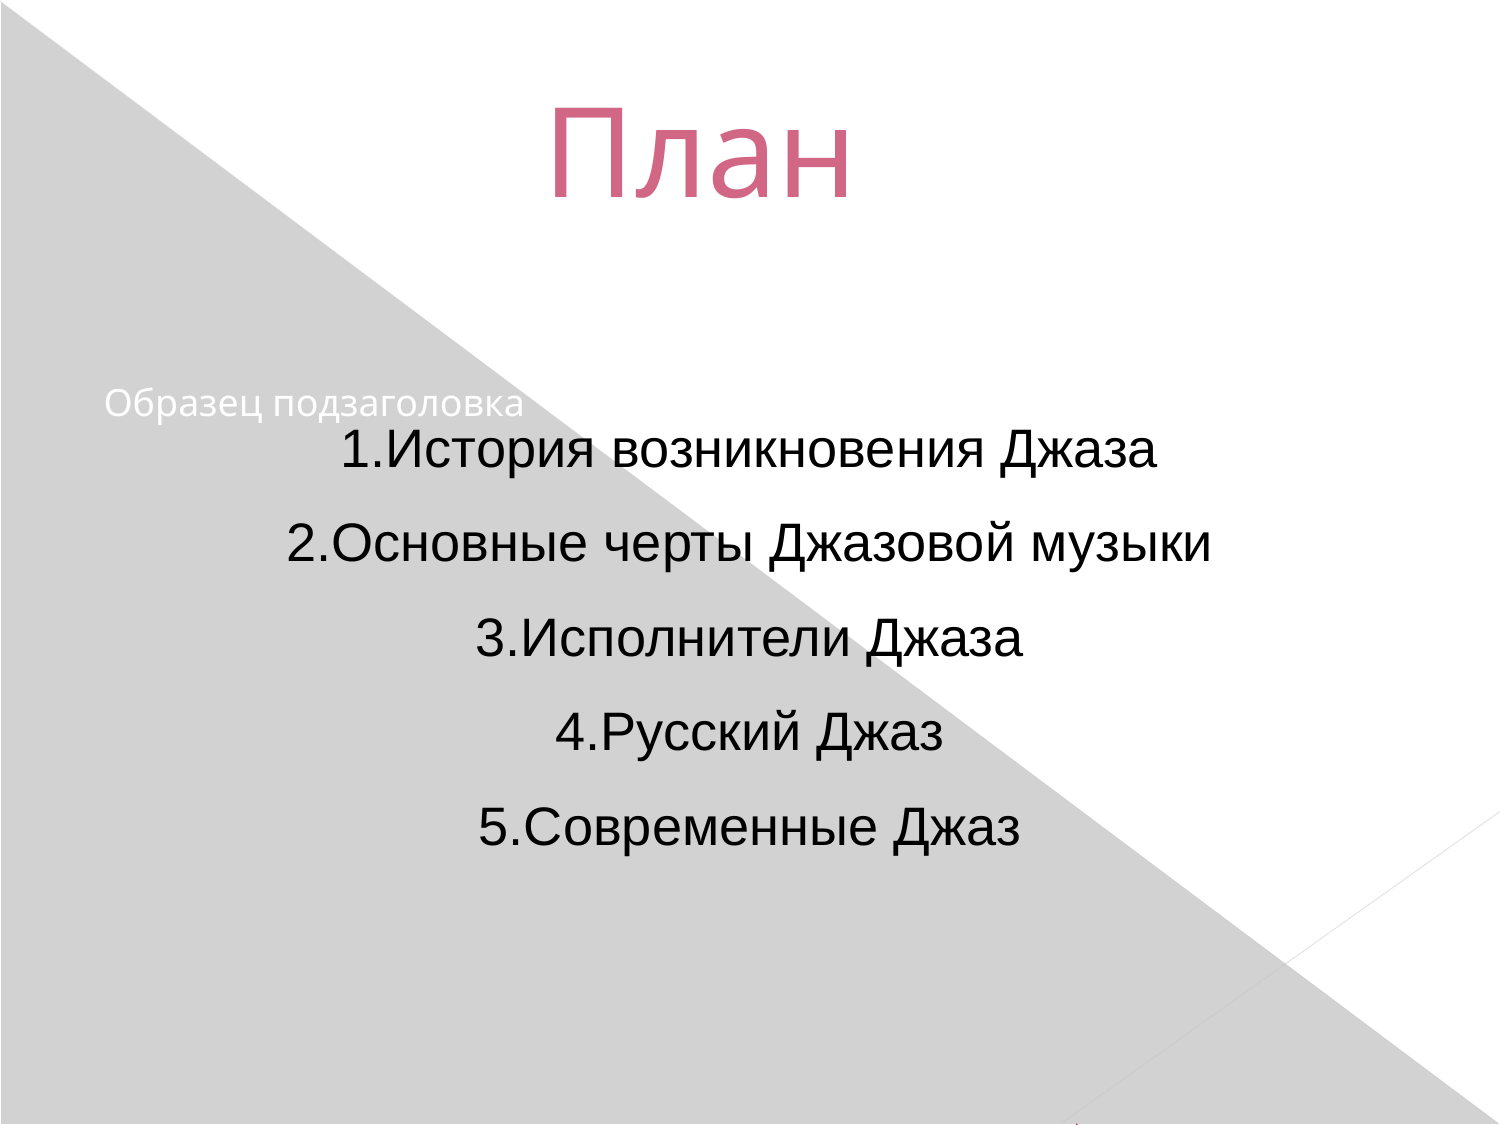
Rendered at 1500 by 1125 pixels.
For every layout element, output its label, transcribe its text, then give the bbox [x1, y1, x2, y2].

text_box План [77, 59, 1435, 237]
subtitle 1.История возникновения Джаза 2.Основные черты Джазовой музыки 3.Исполнители Джаза 4.Русский Джаз 5.Современные Джаз [75, 263, 1425, 1006]
